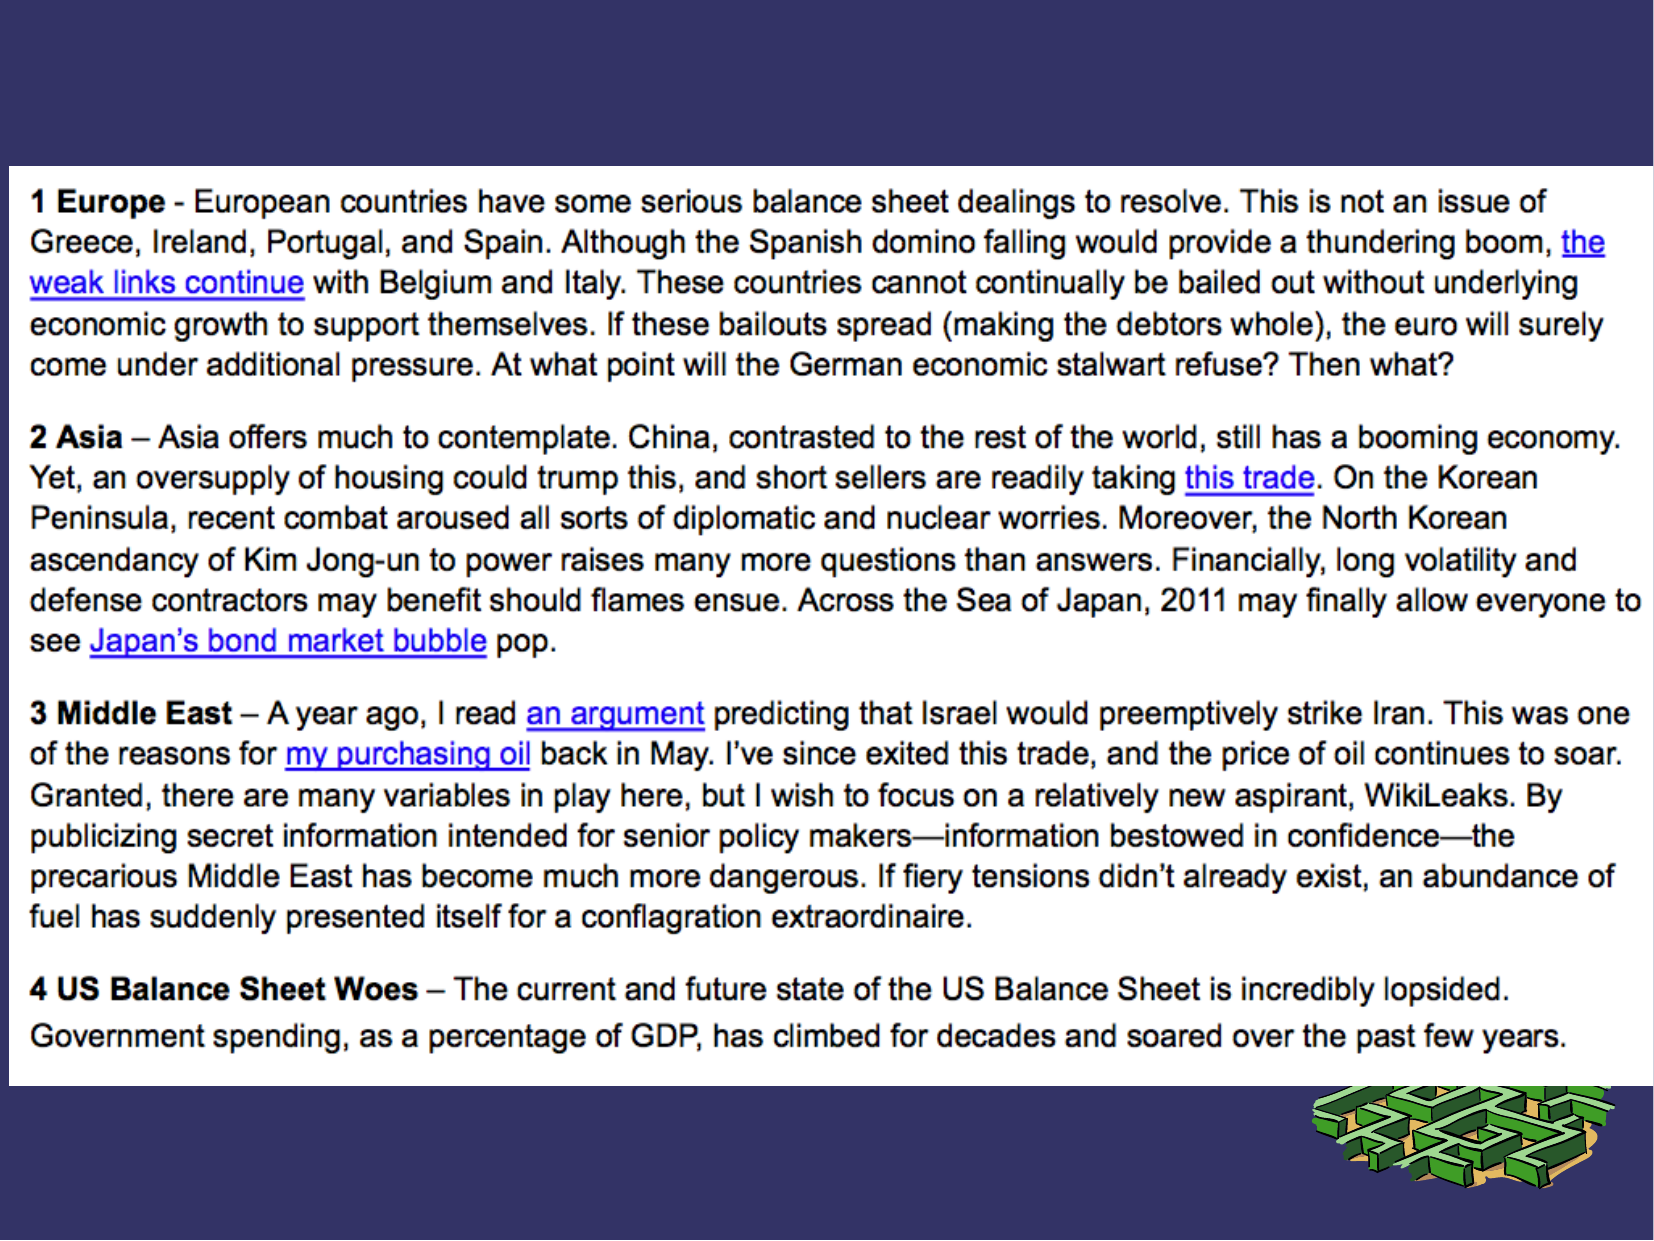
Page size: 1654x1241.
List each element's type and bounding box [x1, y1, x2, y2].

picture [9, 166, 1654, 1086]
